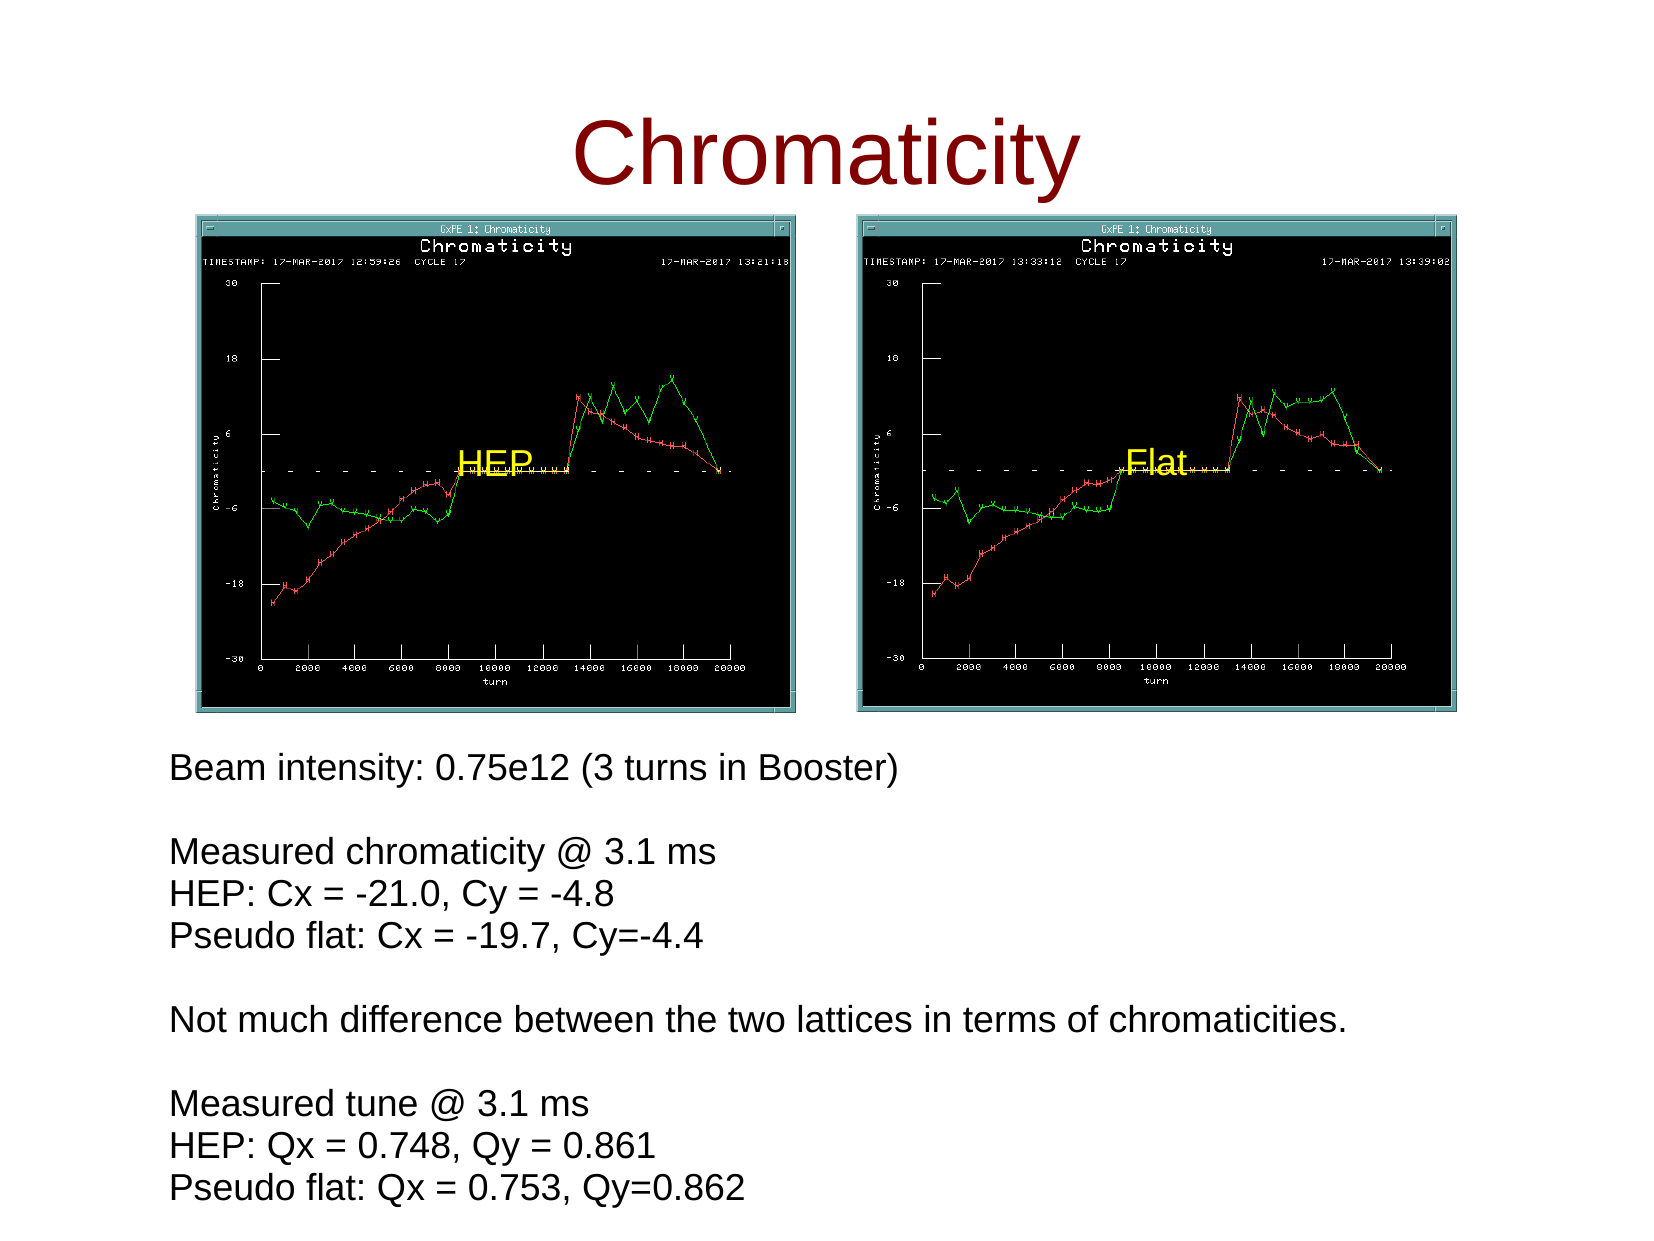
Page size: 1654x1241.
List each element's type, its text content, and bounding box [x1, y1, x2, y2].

picture [856, 214, 1457, 712]
picture [195, 214, 796, 713]
text_box Beam intensity: 0.75e12 (3 turns in Booster) Measured chromaticity @ 3.1 ms HEP: Cx = -21.0, Cy = -4.8 Pseudo flat: Cx = -19.7, Cy=-4.4 Not much difference between the two lattices in terms of chromaticities. Measured tune @ 3.1 ms HEP: Qx = 0.748, Qy = 0.861 Pseudo flat: Qx = 0.753, Qy=0.862 [154, 739, 1489, 1211]
title Chromaticity [82, 49, 1571, 257]
